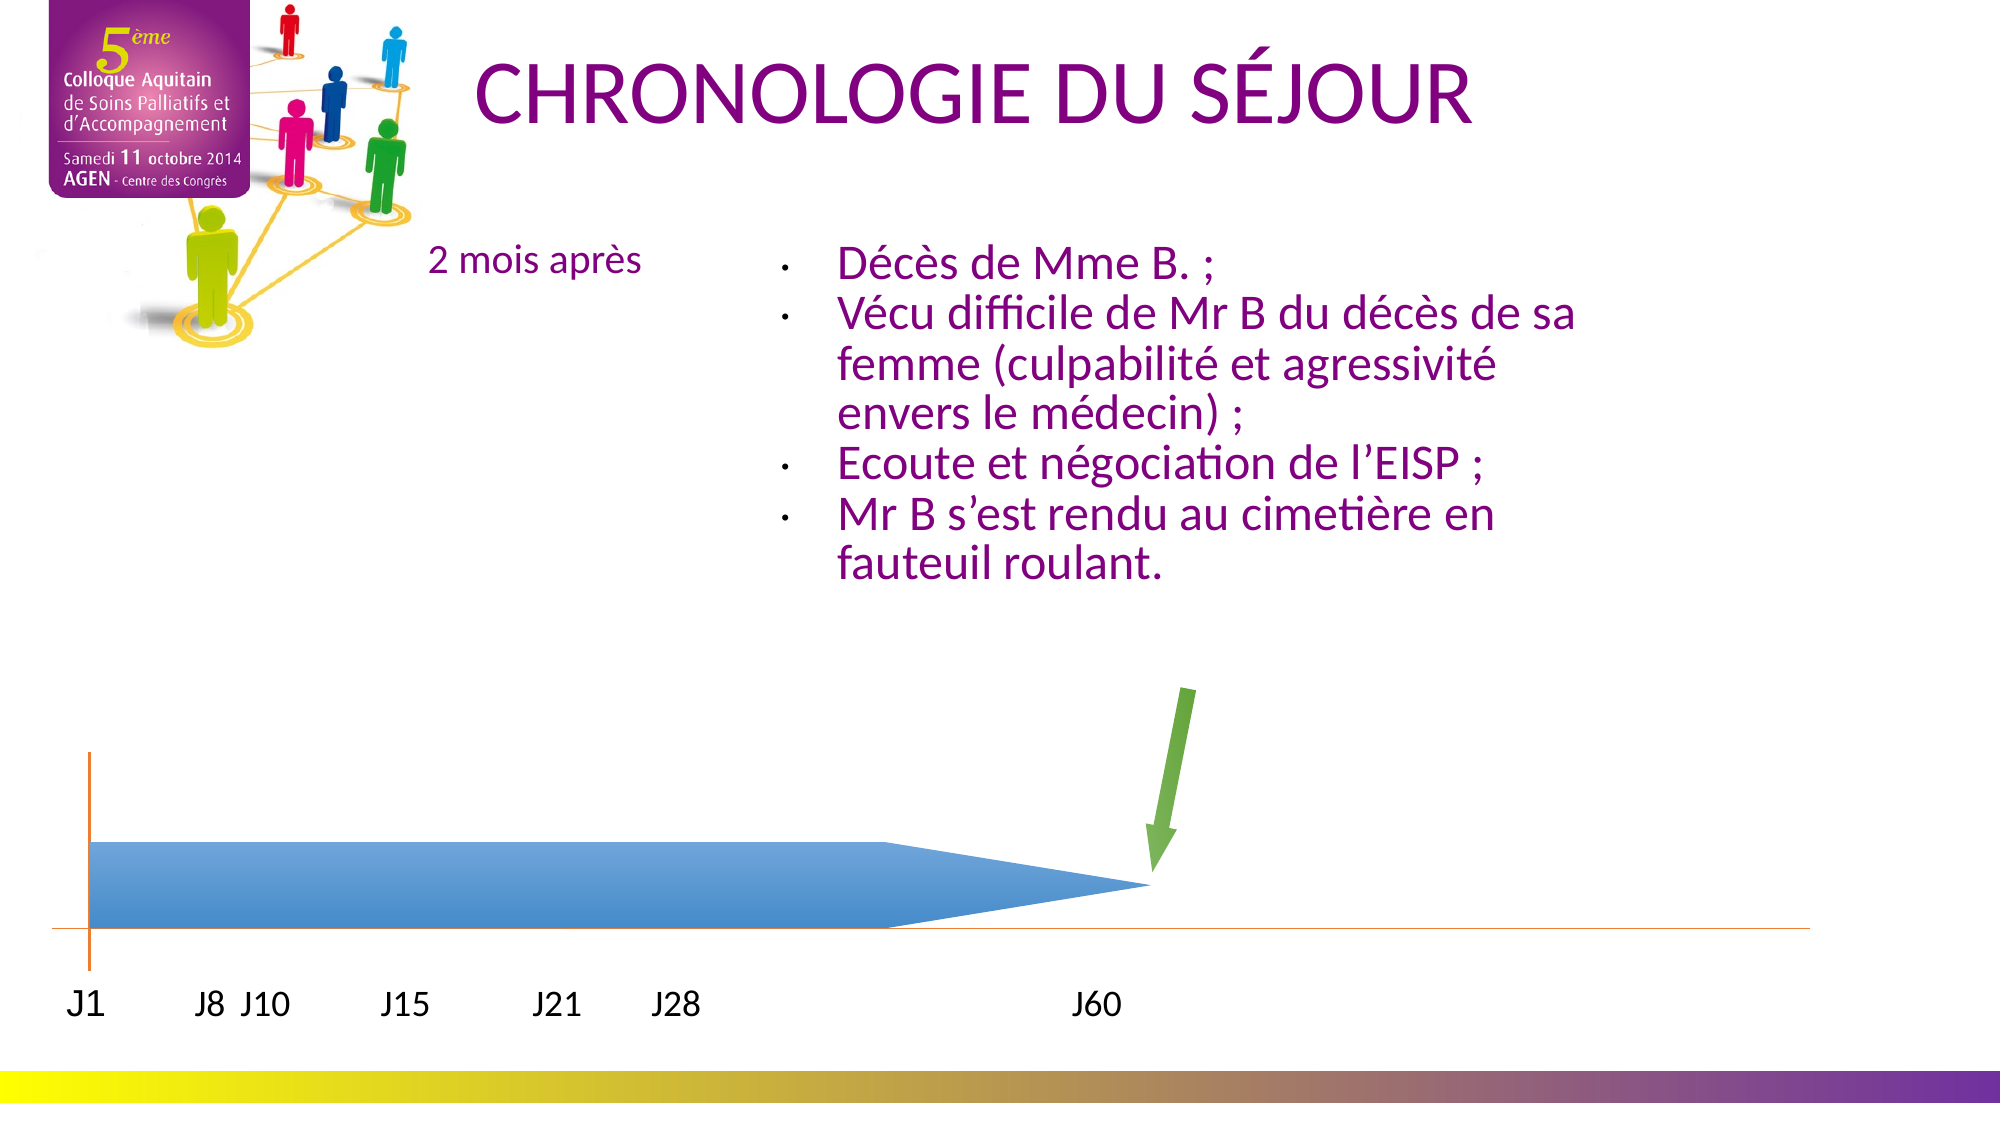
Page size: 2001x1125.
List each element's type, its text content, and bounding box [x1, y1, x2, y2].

text_box J21 [517, 971, 612, 1032]
text_box J8 [179, 971, 225, 1032]
table_header 2 mois après [413, 235, 766, 677]
text_box J15 [365, 971, 460, 1032]
text_box J60 [1057, 971, 1152, 1032]
text_box [1145, 687, 1197, 873]
text_box J1 [51, 971, 155, 1032]
text_box J10 [225, 971, 320, 1032]
text_box CHRONOLOGIE DU SÉJOUR [459, 24, 1943, 151]
text_box [89, 842, 1152, 929]
table_header Décès de Mme B. ; Vécu difficile de Mr B du décès de sa femme (culpabilité et agressivité envers le médecin) ; Ecoute et négociation de l’EISP ; Mr B s’est rendu au cimetière en fauteuil roulant. [766, 235, 1652, 677]
picture [0, 0, 440, 359]
text_box J28 [636, 971, 731, 1032]
